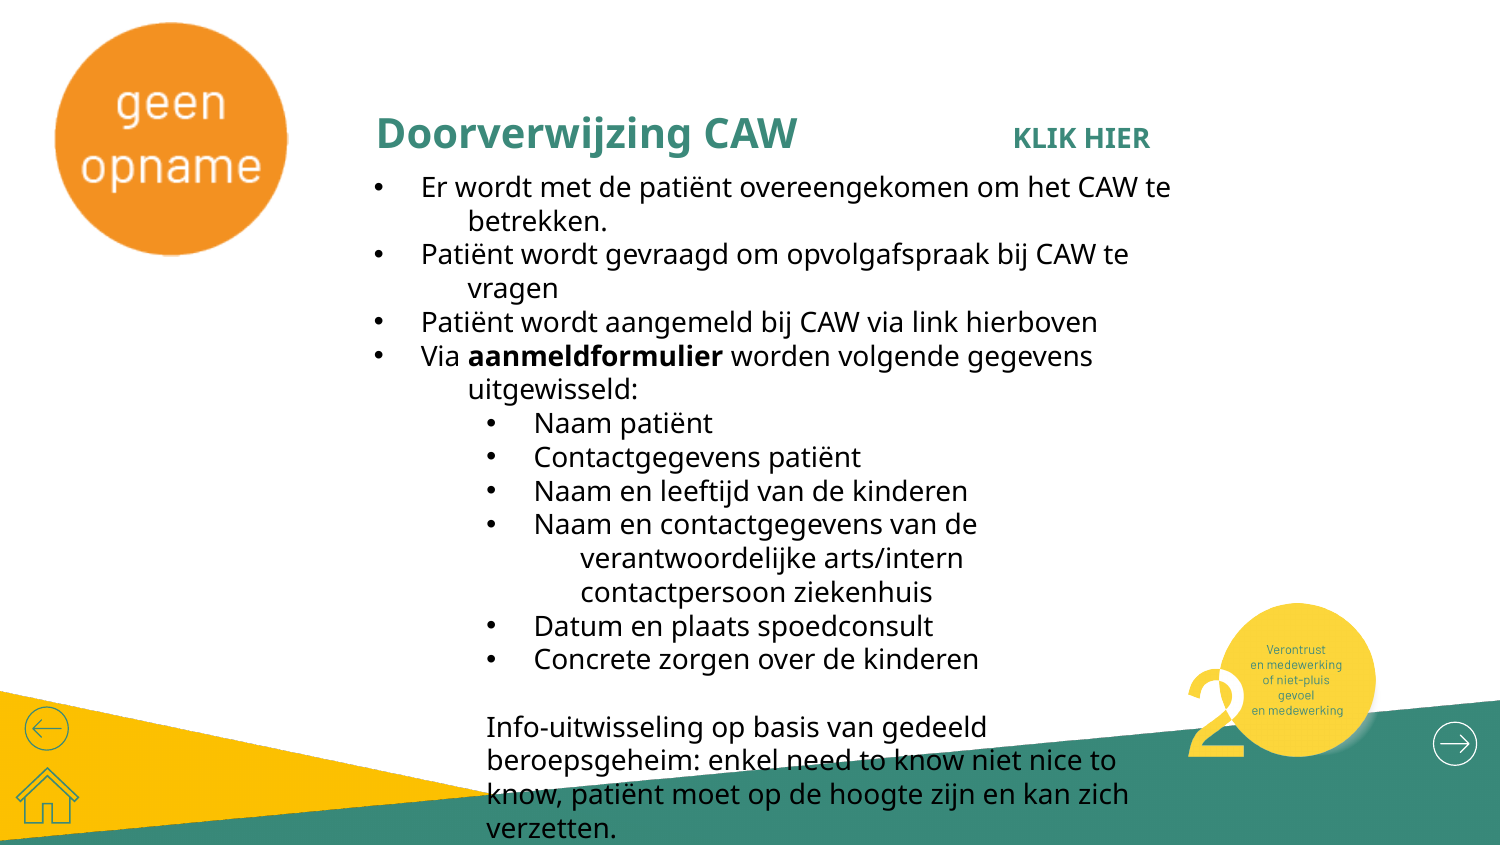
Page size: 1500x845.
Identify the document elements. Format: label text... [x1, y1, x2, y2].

text_box Er wordt met de patiënt overeengekomen om het CAW te betrekken. Patiënt wordt gevraagd om opvolgafspraak bij CAW te vragen Patiënt wordt aangemeld bij CAW via link hierboven Via aanmeldformulier worden volgende gegevens uitgewisseld: Naam patiënt Contactgegevens patiënt Naam en leeftijd van de kinderen Naam en contactgegevens van de verantwoordelijke arts/intern contactpersoon ziekenhuis Datum en plaats spoedconsult Concrete zorgen over de kinderen Info-uitwisseling op basis van gedeeld beroepsgeheim: enkel need to know niet nice to know, patiënt moet op de hoogte zijn en kan zich verzetten. Noteer steeds ook je zorgen in het patiëntendossier. [358, 161, 1189, 757]
picture [1189, 603, 1381, 757]
picture [54, 23, 289, 257]
text_box Doorverwijzing CAW KLIK HIER [360, 99, 1229, 166]
picture [9, 700, 85, 832]
picture [1426, 715, 1484, 772]
